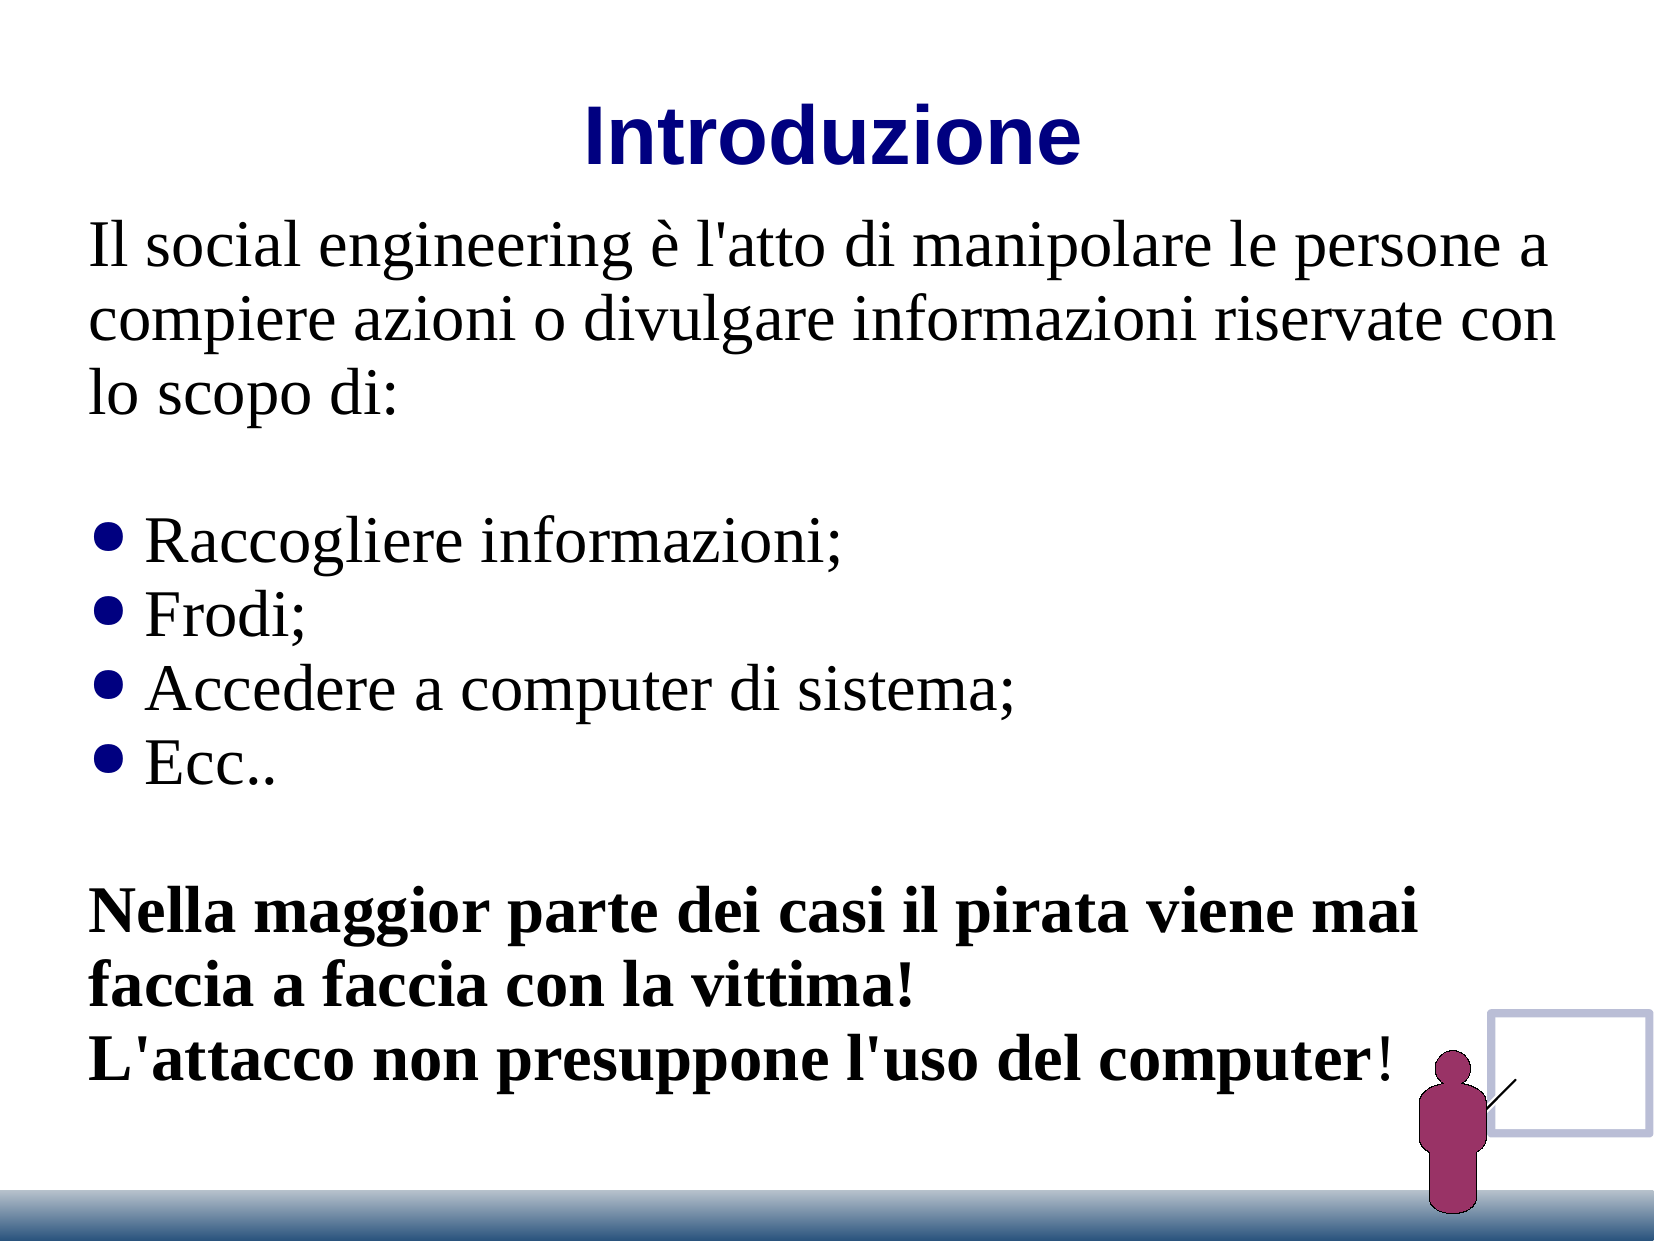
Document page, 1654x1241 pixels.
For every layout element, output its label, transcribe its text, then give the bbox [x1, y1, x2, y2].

list Il social engineering è l'atto di manipolare le persone a compiere azioni o divulgare informazioni riservate con lo scopo di: Raccogliere informazioni; Frodi; Accedere a computer di sistema; Ecc.. Nella maggior parte dei casi il pirata viene mai faccia a faccia con la vittima! L'attacco non presuppone l'uso del computer! [88, 206, 1595, 1202]
title Introduzione [156, 89, 1534, 183]
